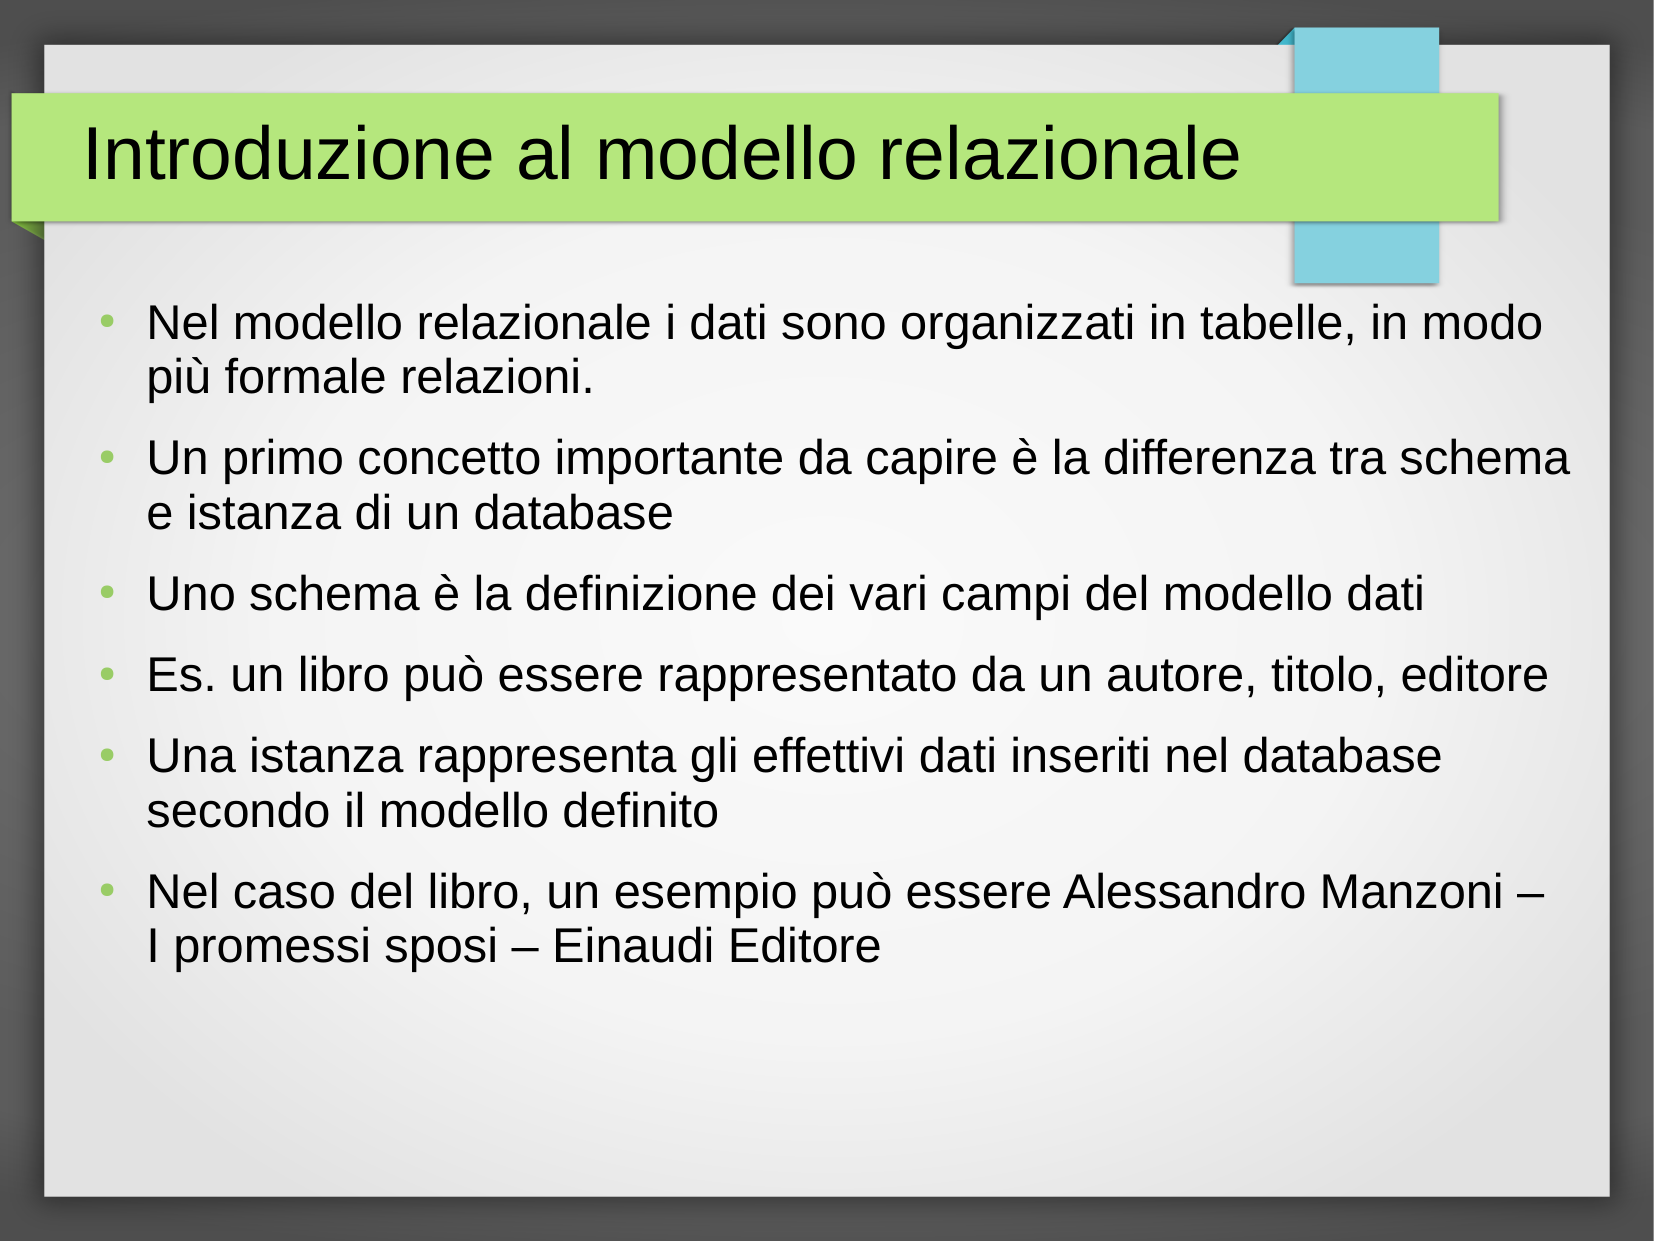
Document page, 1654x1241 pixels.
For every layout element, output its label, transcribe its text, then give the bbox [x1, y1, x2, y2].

picture [0, 0, 1654, 1241]
list Nel modello relazionale i dati sono organizzati in tabelle, in modo più formale relazioni. Un primo concetto importante da capire è la differenza tra schema e istanza di un database Uno schema è la definizione dei vari campi del modello dati Es. un libro può essere rappresentato da un autore, titolo, editore Una istanza rappresenta gli effettivi dati inseriti nel database secondo il modello definito Nel caso del libro, un esempio può essere Alessandro Manzoni – I promessi sposi – Einaudi Editore [82, 295, 1571, 1015]
title Introduzione al modello relazionale [82, 94, 1264, 213]
